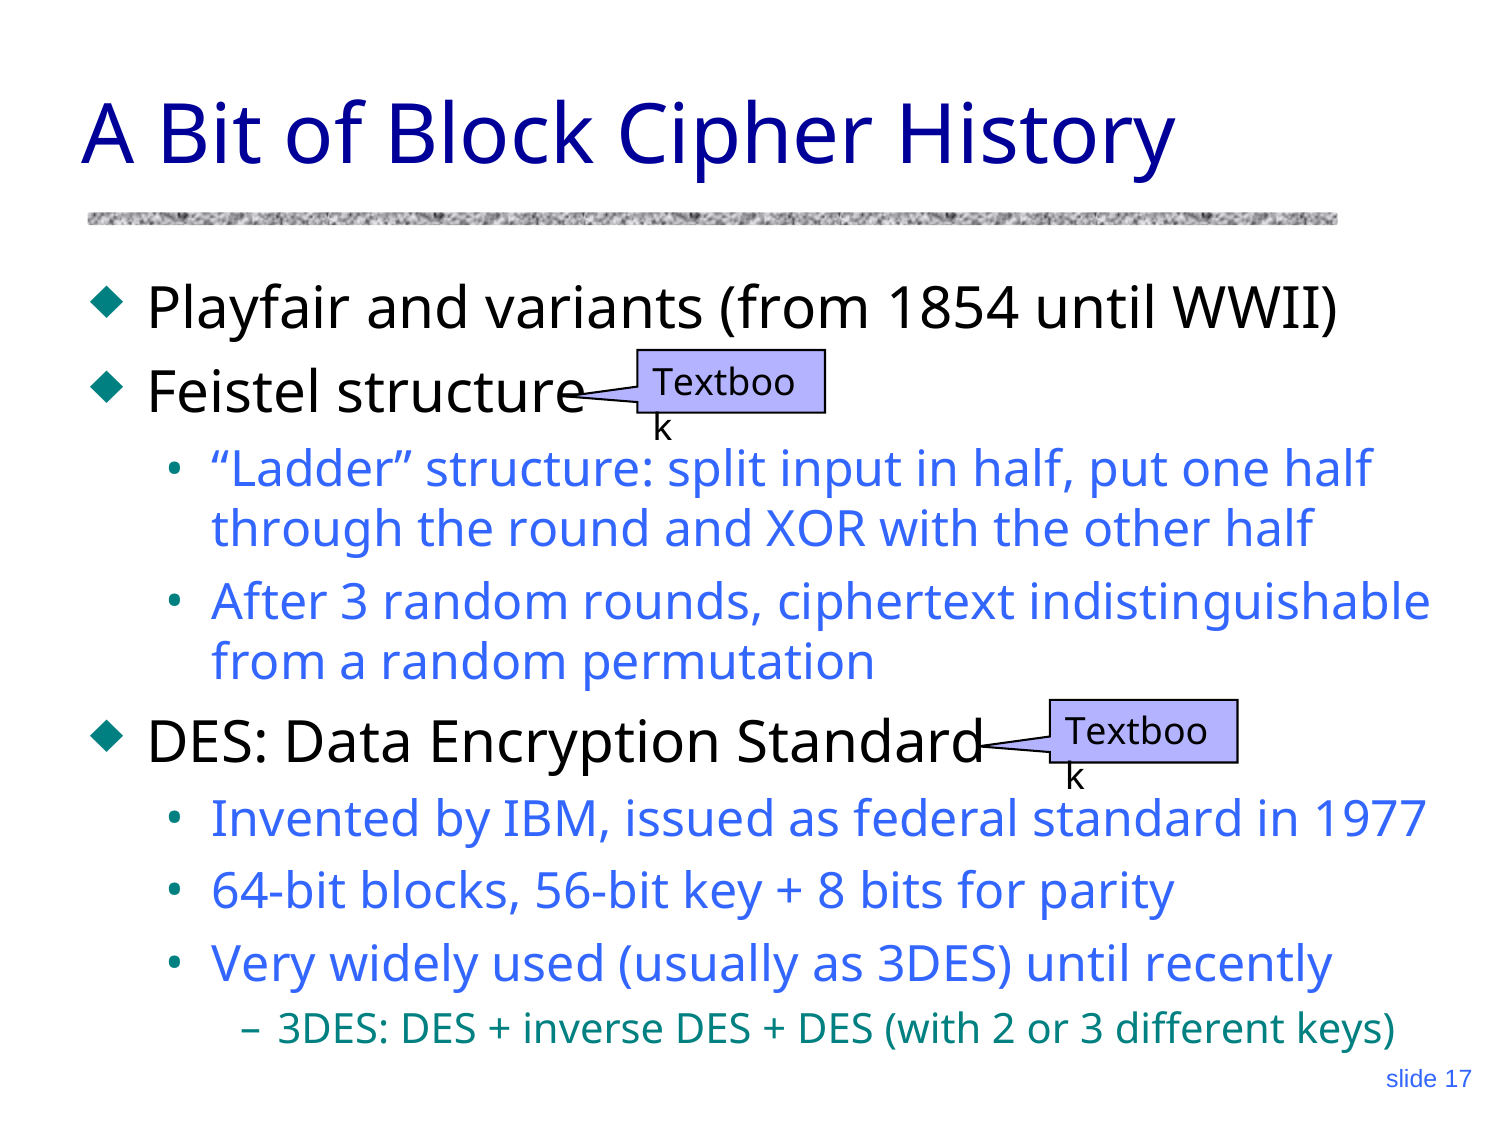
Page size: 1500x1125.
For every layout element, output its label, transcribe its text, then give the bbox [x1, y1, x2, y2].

title A Bit of Block Cipher History [66, 37, 1342, 188]
list Playfair and variants (from 1854 until WWII) Feistel structure “Ladder” structure: split input in half, put one half through the round and XOR with the other half After 3 random rounds, ciphertext indistinguishable from a random permutation DES: Data Encryption Standard Invented by IBM, issued as federal standard in 1977 64-bit blocks, 56-bit key + 8 bits for parity Very widely used (usually as 3DES) until recently 3DES: DES + inverse DES + DES (with 2 or 3 different keys) [74, 262, 1463, 1075]
text_box Textbook [565, 350, 826, 413]
picture [87, 212, 1338, 226]
text_box slide <number> [1174, 1025, 1488, 1101]
text_box Textbook [978, 699, 1238, 763]
